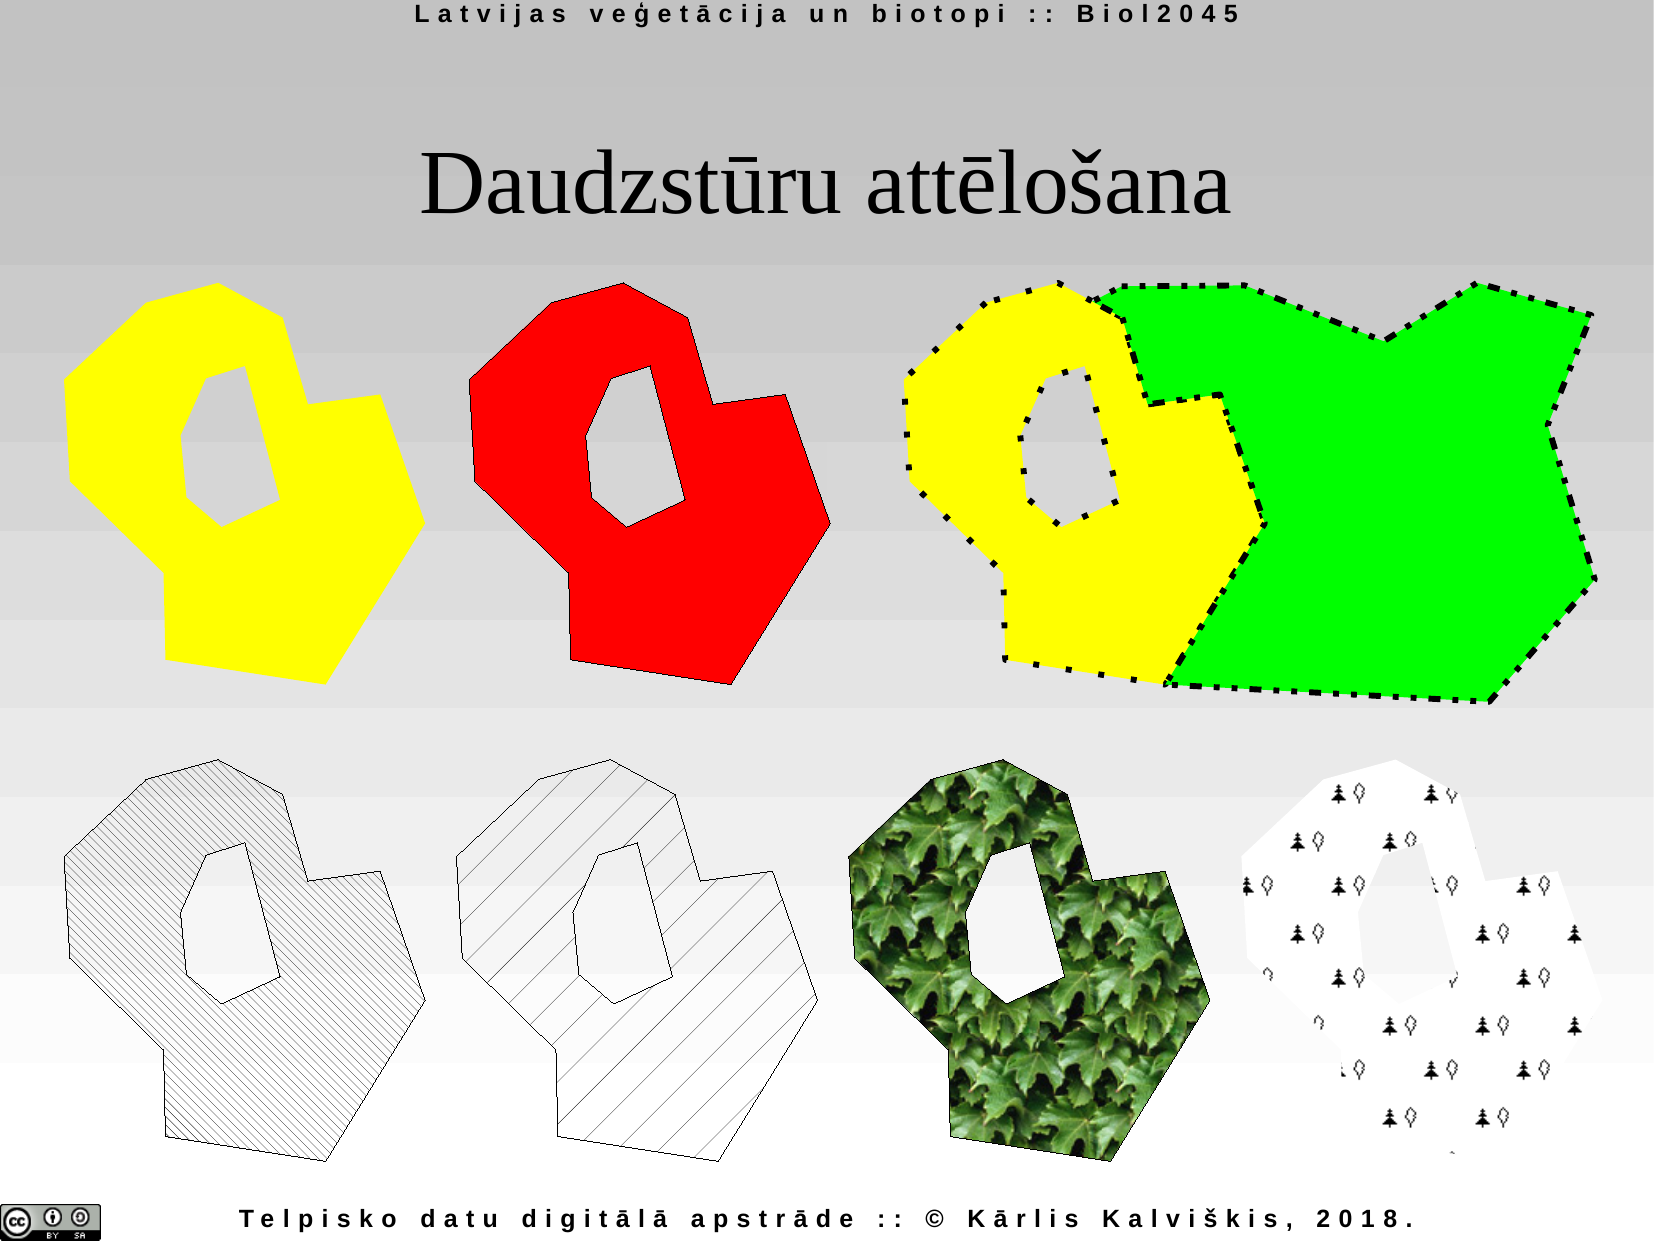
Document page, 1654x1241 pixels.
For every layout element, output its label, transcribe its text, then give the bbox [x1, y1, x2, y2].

text_box [903, 282, 1595, 702]
text_box [469, 282, 831, 685]
title Daudzstūru attēlošana [29, 49, 1625, 296]
text_box [64, 282, 426, 685]
text_box [64, 759, 426, 1162]
text_box [1241, 759, 1603, 1162]
picture [0, 0, 1654, 1241]
text_box [456, 759, 818, 1162]
text_box [848, 759, 1210, 1162]
